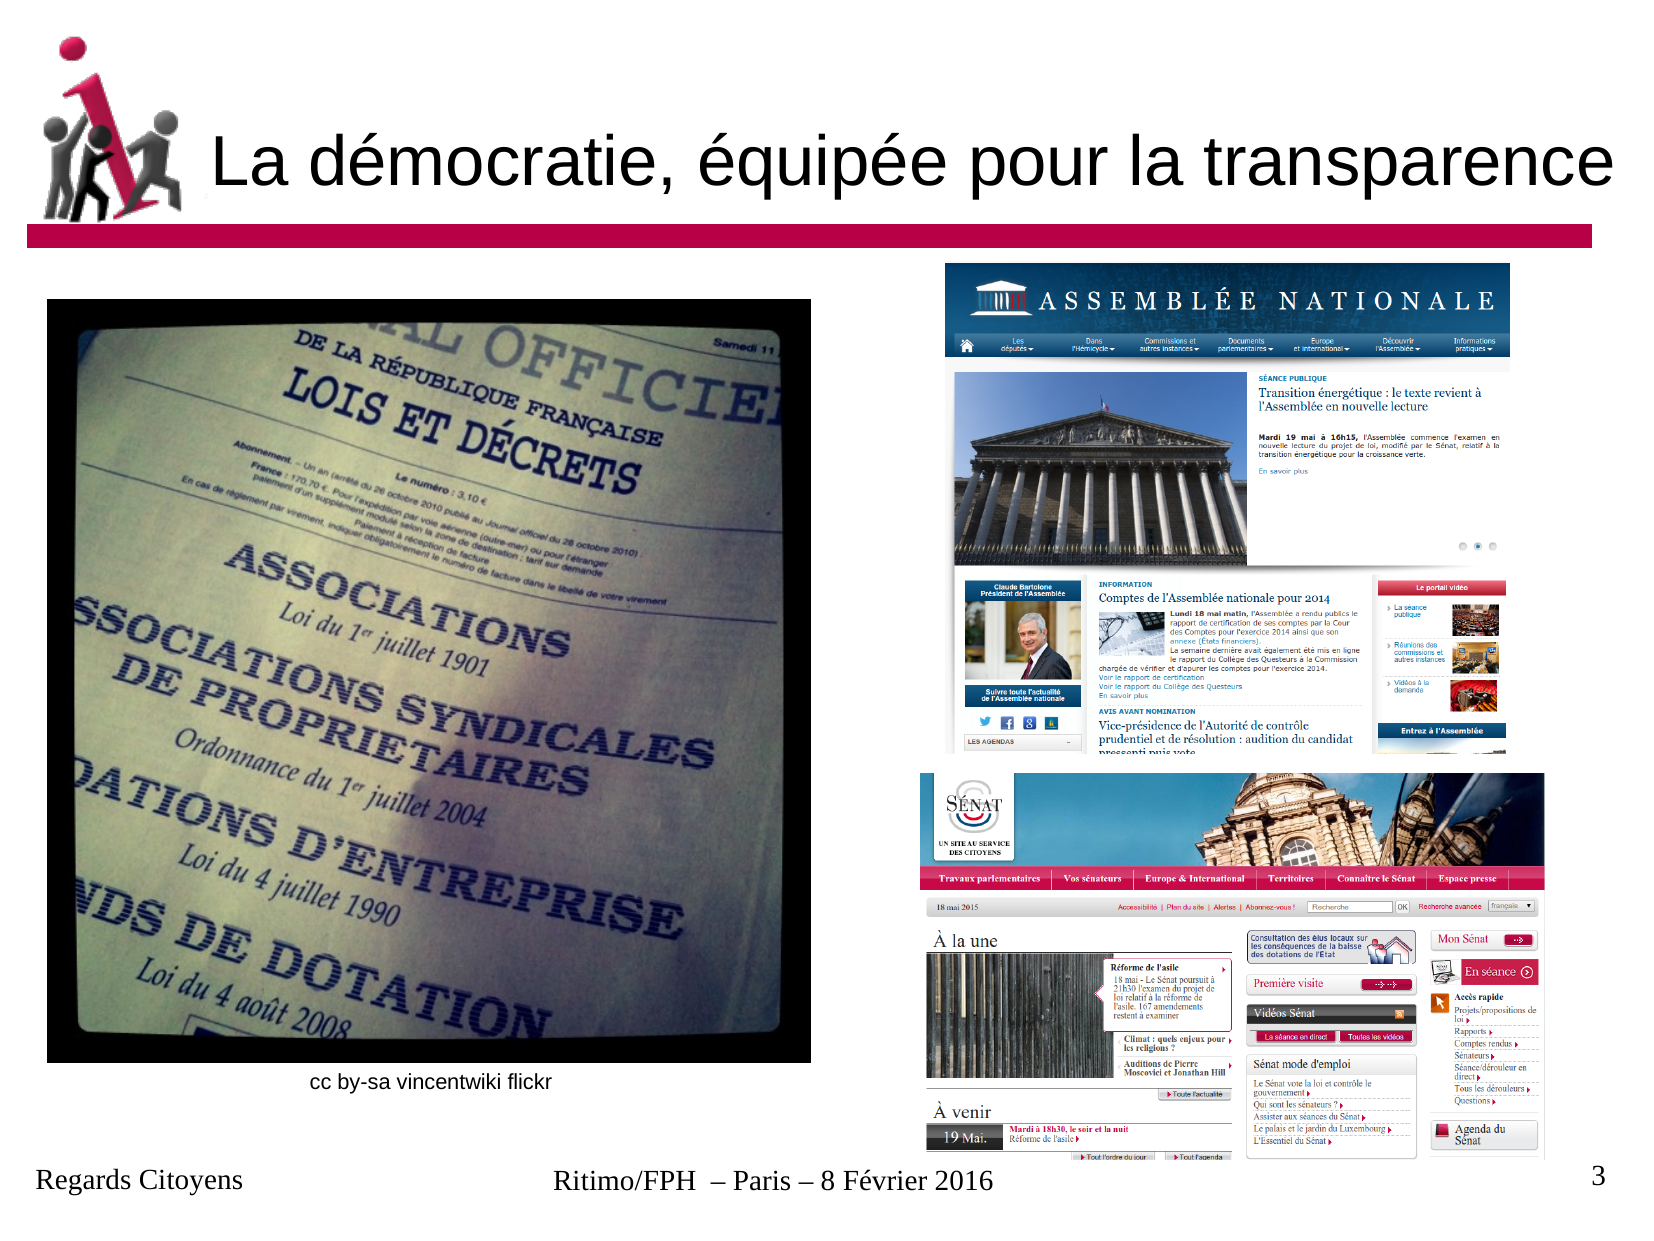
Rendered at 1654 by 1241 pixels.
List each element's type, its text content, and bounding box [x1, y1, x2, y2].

picture [47, 299, 811, 1062]
picture [920, 773, 1545, 1160]
picture [945, 261, 1510, 754]
title La démocratie, équipée pour la transparence [210, 64, 1622, 258]
picture [27, 31, 208, 224]
text_box cc by-sa vincentwiki flickr [47, 1062, 815, 1103]
